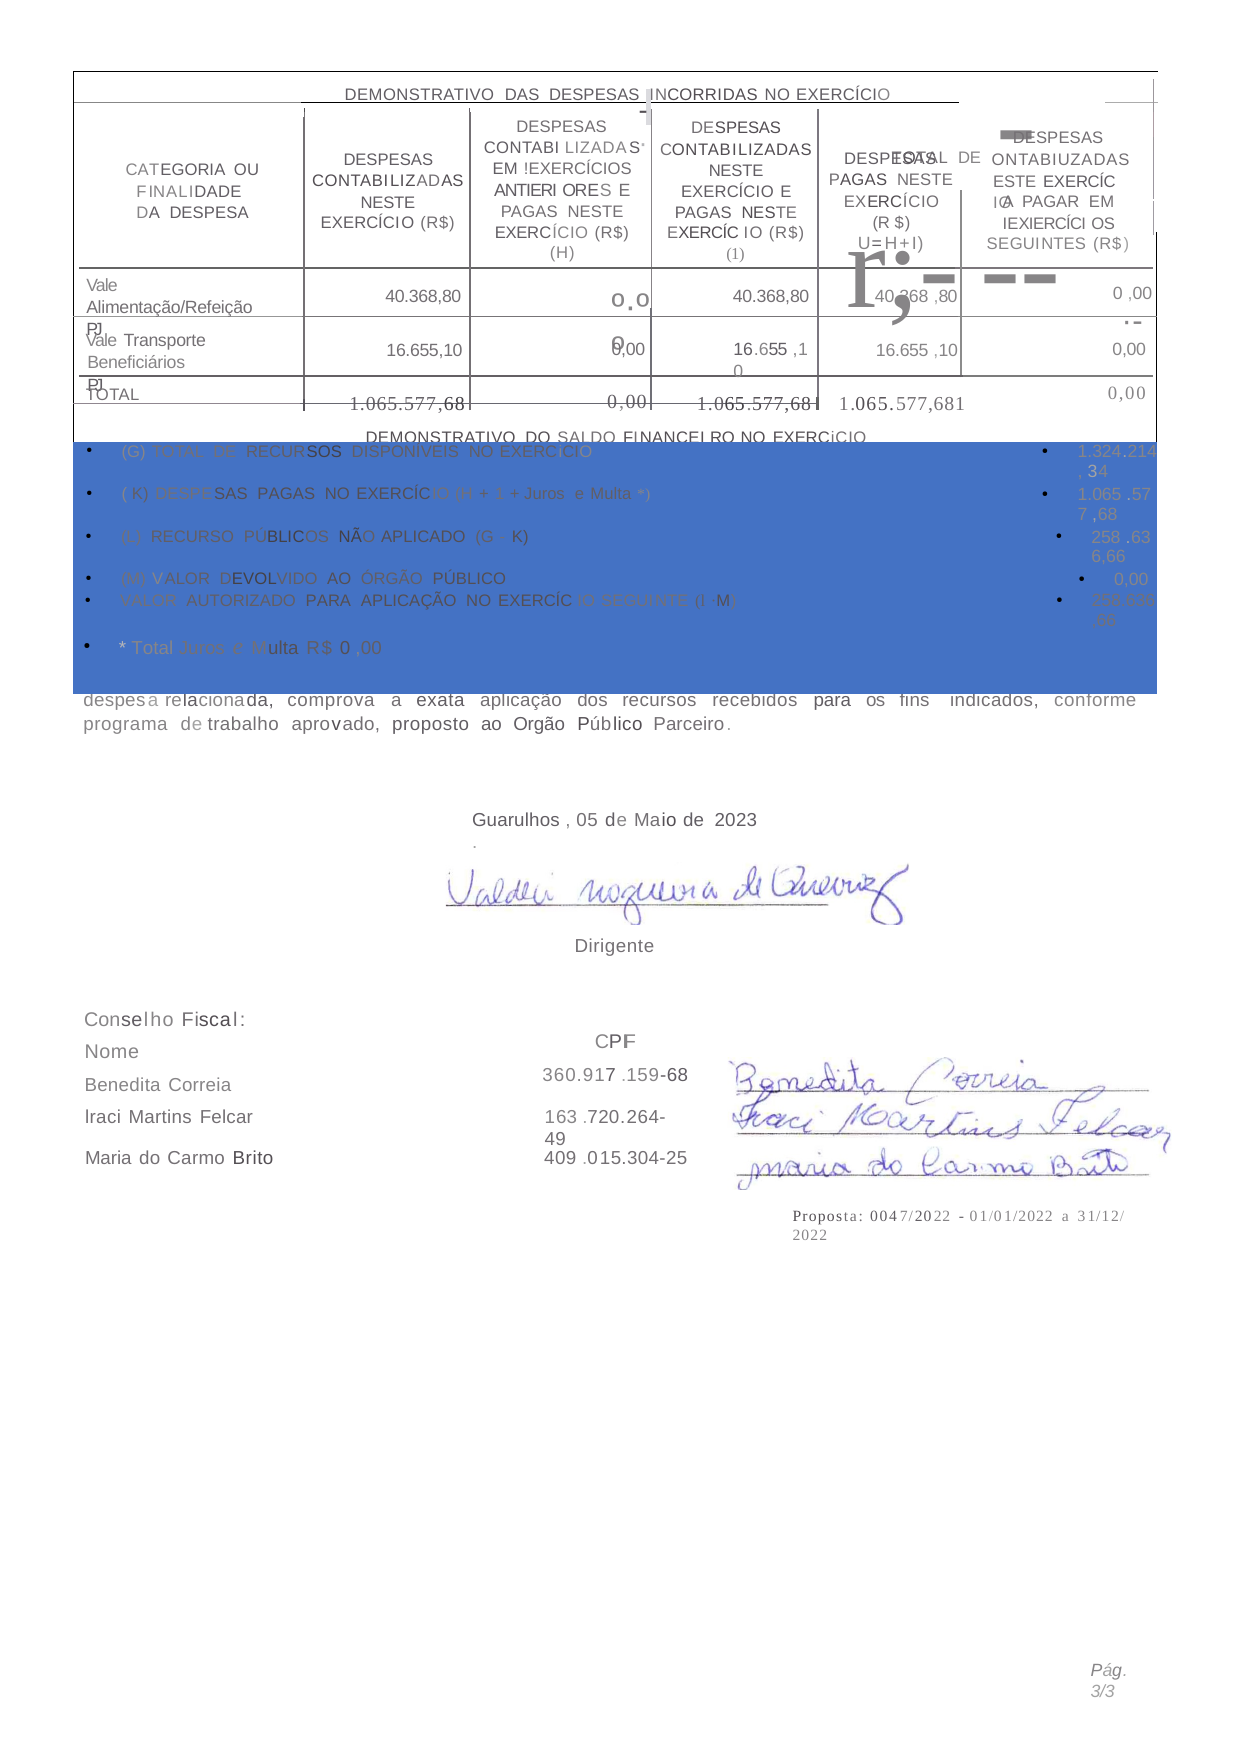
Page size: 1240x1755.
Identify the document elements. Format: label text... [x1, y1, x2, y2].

text_box Maria do Carmo Brito [83, 1146, 277, 1169]
text_box 0,00- [1105, 380, 1152, 427]
text_box 163 .720.264-49 [542, 1104, 688, 1128]
text_box º·ºº [609, 282, 648, 323]
text_box Vale Transporte Beneficiários PJ [83, 327, 211, 372]
text_box DESPESAS CONTABILIZADAS NESTE EXERCÍCIO E PAGAS NESTE EXERCÍC IO (R$) (1) [656, 115, 815, 263]
text_box 1.065.577,68 0,00 1.065.577,68 1.065.577,681 DEMONSTRATIVO DO SALDO FINANCEI RO NO EXERCiCIO [347, 380, 968, 436]
text_box CPIF 360.917 .159-68 [542, 1029, 689, 1086]
table_header (G) TOTAL DE RECURSOS DISPONÍVEIS NO EXERCiCIO [73, 442, 961, 484]
text_box 0,00 [609, 338, 648, 360]
text_box 409 .015.304-25 [542, 1145, 688, 1169]
table_cell 258.636,66 [961, 591, 1157, 634]
text_box 0 ,00 ·- [1110, 283, 1155, 339]
table_cell VALOR AUTORIZADO PARA APLICAÇÃO NO EXERCÍC IO SEGUINTE (l ·M) [73, 591, 961, 634]
text_box CONTABI LIZADAS EM !EXERCÍCIOS ANTIERI ORES E PAGAS NESTE EXERCÍCIO (R$) (H) [481, 136, 642, 263]
text_box CATEGORIA OU FINALIDADE DA DESPESA [123, 157, 262, 222]
text_box 16.655 ,10 [873, 338, 959, 361]
table_cell (L) RECURSO PÚBLICOS NÃO APLICADO (G - K) [73, 527, 961, 570]
text_box ONTABIUZADAS ESTE EXERCÍC IO [989, 147, 1140, 190]
table_cell * Total Juros e Multa R$ 0 ,00 [73, 634, 961, 694]
text_box A PAGAR EM IEXIERCÍCI OS SEGUINTES (R$) [983, 189, 1133, 254]
text_box 16.655 ,10 [731, 338, 815, 360]
title TOTAL DE -r;--- [154, 43, 1085, 168]
text_box Proposta: 0047/2022 - 01/01/2022 a 31/12/ 2022 [790, 1205, 1156, 1226]
text_box 40.368 ,80 [872, 284, 958, 307]
text_box 40.368,80 [730, 284, 814, 307]
text_box TOTAL [83, 384, 144, 405]
text_box DESPESAS [514, 115, 610, 136]
text_box DESPESAS [1010, 126, 1106, 147]
table_cell (M) VALOR DEVOLVIDO AO ÓRGÃO PÚBLICO [73, 570, 961, 591]
table_header 1.324.214, 34 [961, 442, 1157, 484]
text_box Conselho Fiscal: Nome Benedita Correia [82, 997, 253, 1087]
text_box Vale Alimentação/Refeição PJ [84, 273, 280, 318]
text_box Pág. 3/3 [1088, 1658, 1157, 1681]
text_box lraci Martins Felcar [83, 1104, 256, 1128]
text_box DESPESAS CONTABILIZADAS NESTE EXERCÍCIO (R$) [308, 146, 467, 232]
text_box Guarulhos , 05 de Maio de 2023 . [470, 807, 762, 831]
text_box 40.368,80 [383, 284, 465, 307]
text_box PAGAS NESTE [826, 169, 954, 190]
text_box DESPESAS [842, 147, 939, 169]
text_box Dirigente [572, 934, 658, 957]
table_cell 0,00 [961, 570, 1157, 591]
table_cell [961, 634, 1157, 694]
table_cell 258 .636,66 [961, 527, 1157, 570]
table_cell 1.065 .577 ,68 [961, 484, 1157, 527]
text_box Declaro(amos), na qua lidade de responsável(is) pela entidade supra epigrafad a, sob as penas da Lei, que a despesa relacionada, comprova a exata aplicação dos recursos recebidos para os fins indicados, conforme programa de trabalho aprovado, proposto ao Orgão Público Parceiro. [81, 694, 1151, 734]
text_box EXERCÍCIO (R $) U=H+I) [841, 189, 941, 254]
table_cell ( K) DESPESAS PAGAS NO EXERCÍCIO (H + 1 + Juros e Multa *) [73, 484, 961, 527]
text_box 0,00 [1110, 338, 1149, 360]
text_box 16.655,10 [384, 338, 466, 361]
